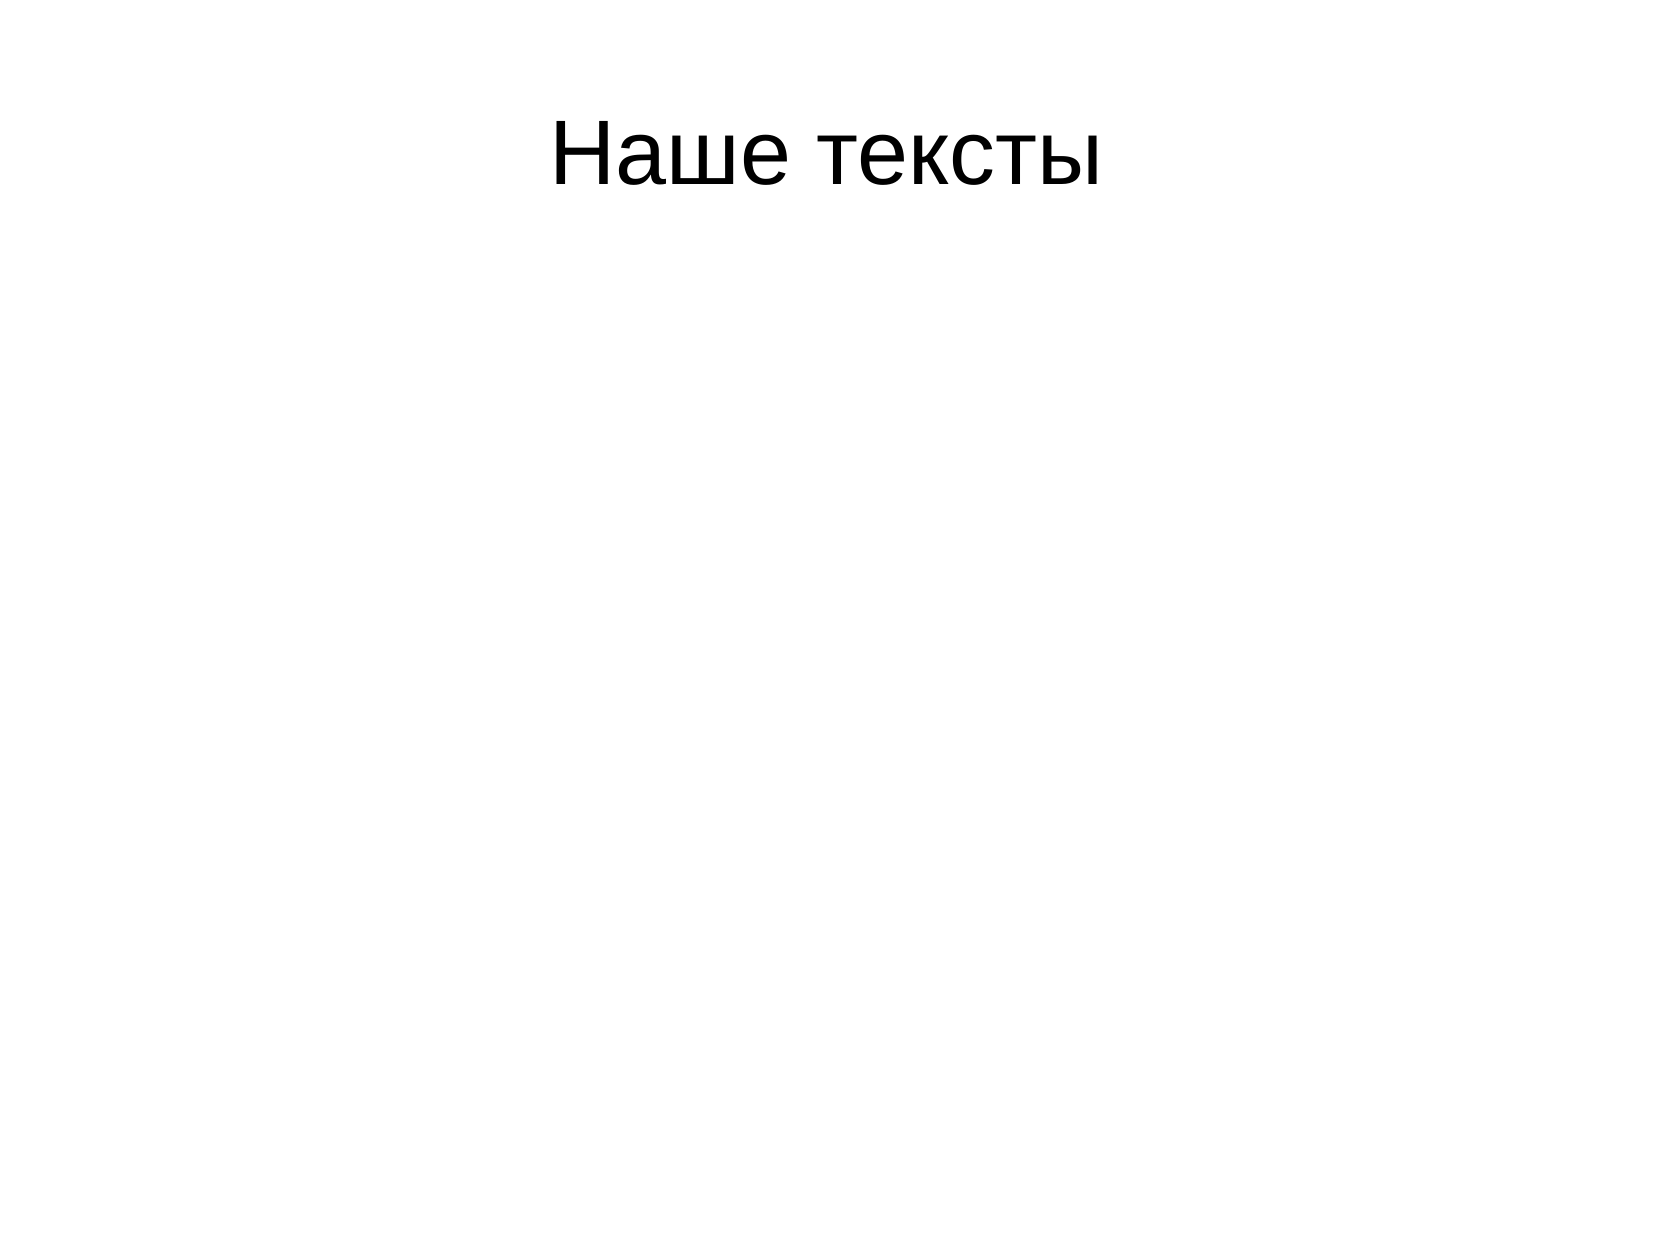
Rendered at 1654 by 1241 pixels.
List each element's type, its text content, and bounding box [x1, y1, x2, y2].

title Наше тексты [82, 49, 1571, 257]
